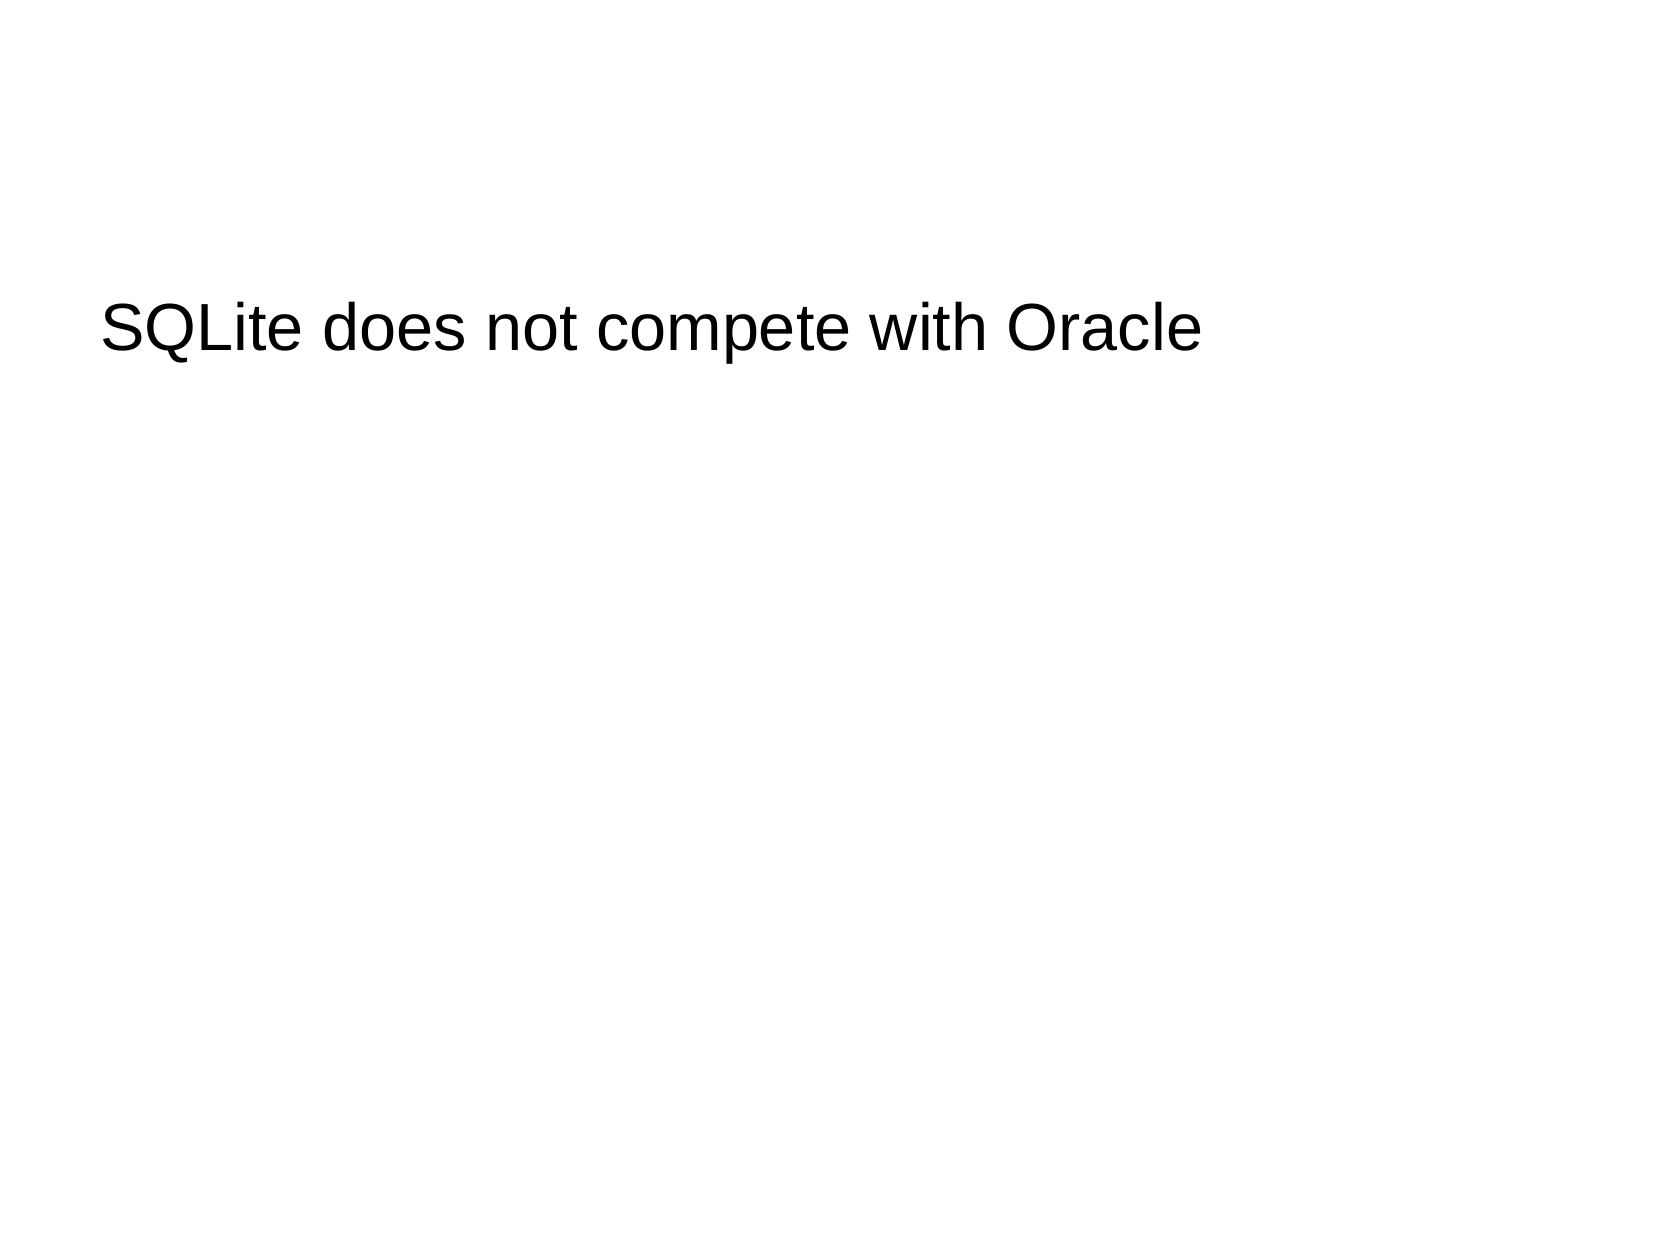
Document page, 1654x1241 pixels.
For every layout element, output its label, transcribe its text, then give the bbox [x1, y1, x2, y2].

list SQLite does not compete with Oracle [82, 290, 1571, 1109]
